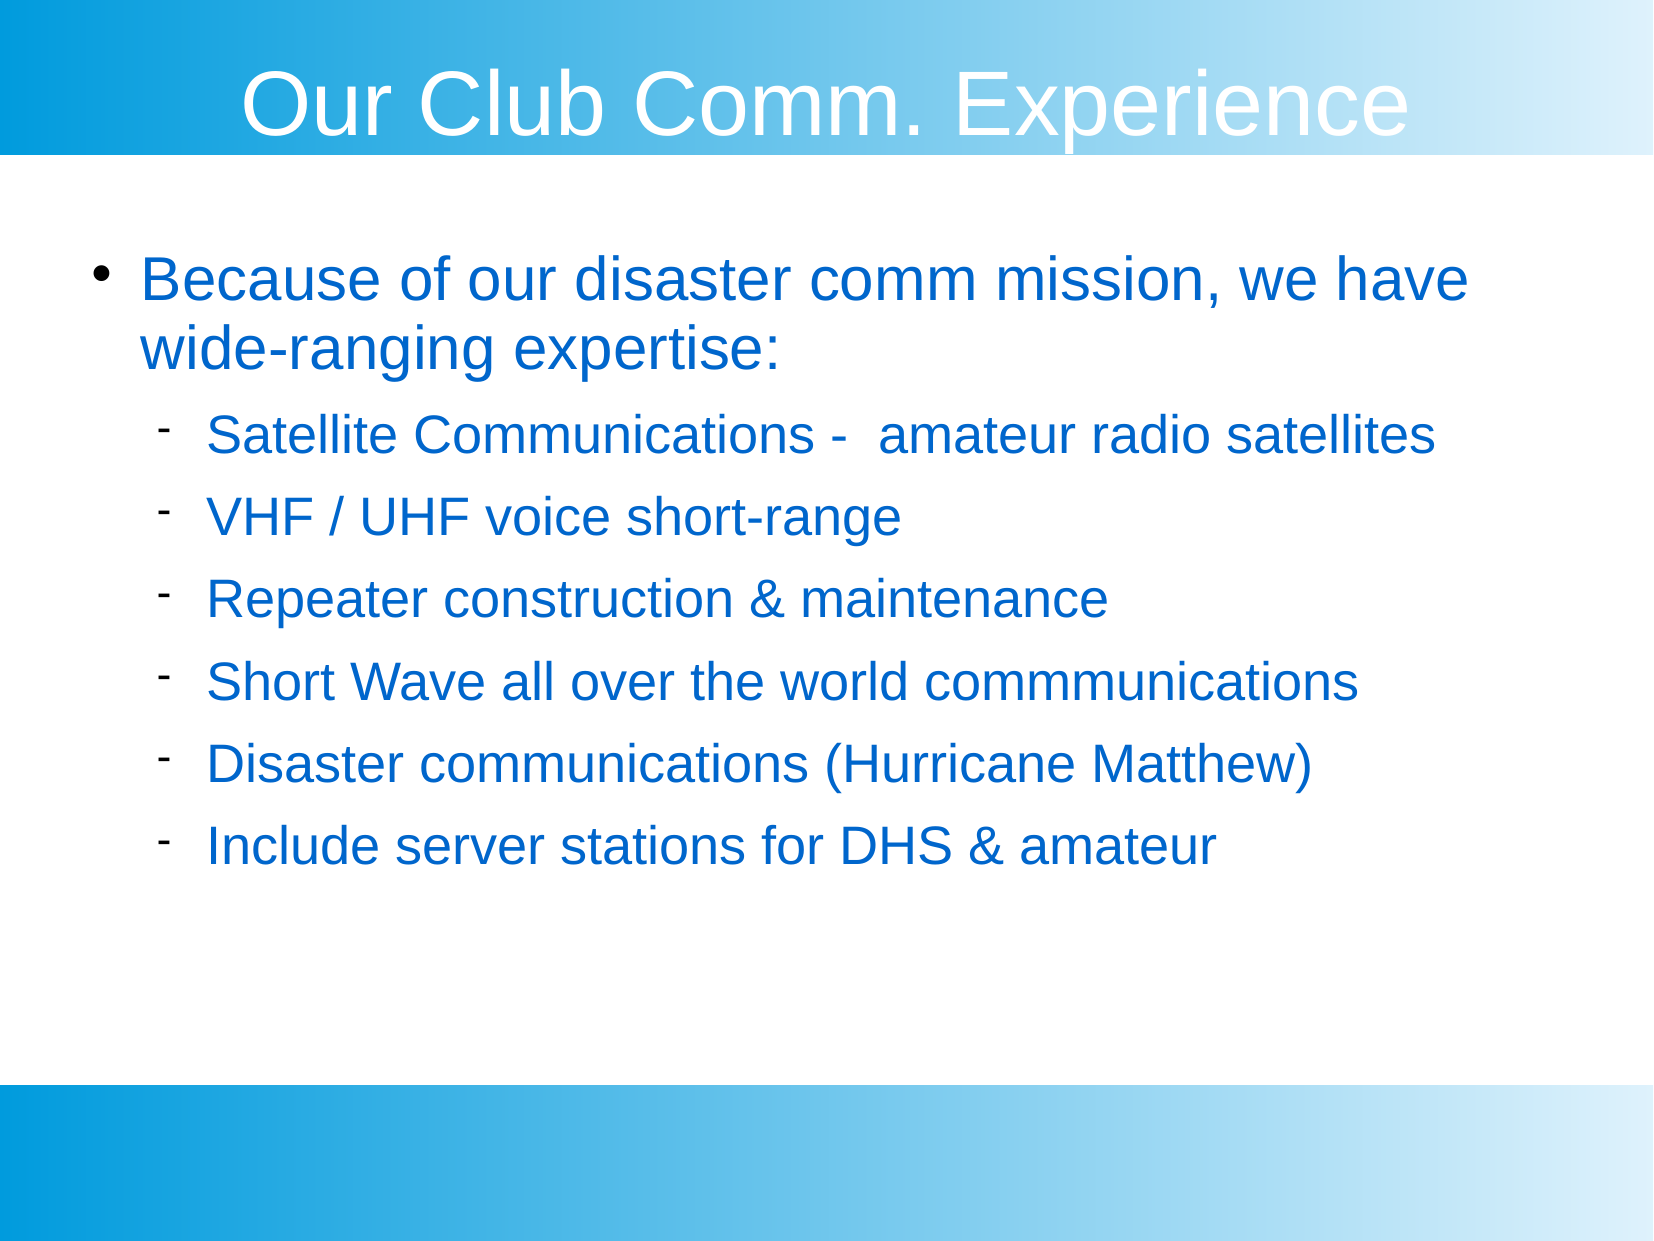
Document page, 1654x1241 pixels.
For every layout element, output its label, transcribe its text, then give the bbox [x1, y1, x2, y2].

list Because of our disaster comm mission, we have wide-ranging expertise: Satellite Communications - amateur radio satellites VHF / UHF voice short-range Repeater construction & maintenance Short Wave all over the world commmunications Disaster communications (Hurricane Matthew) Include server stations for DHS & amateur [74, 240, 1563, 960]
title Our Club Comm. Experience [82, 49, 1571, 155]
